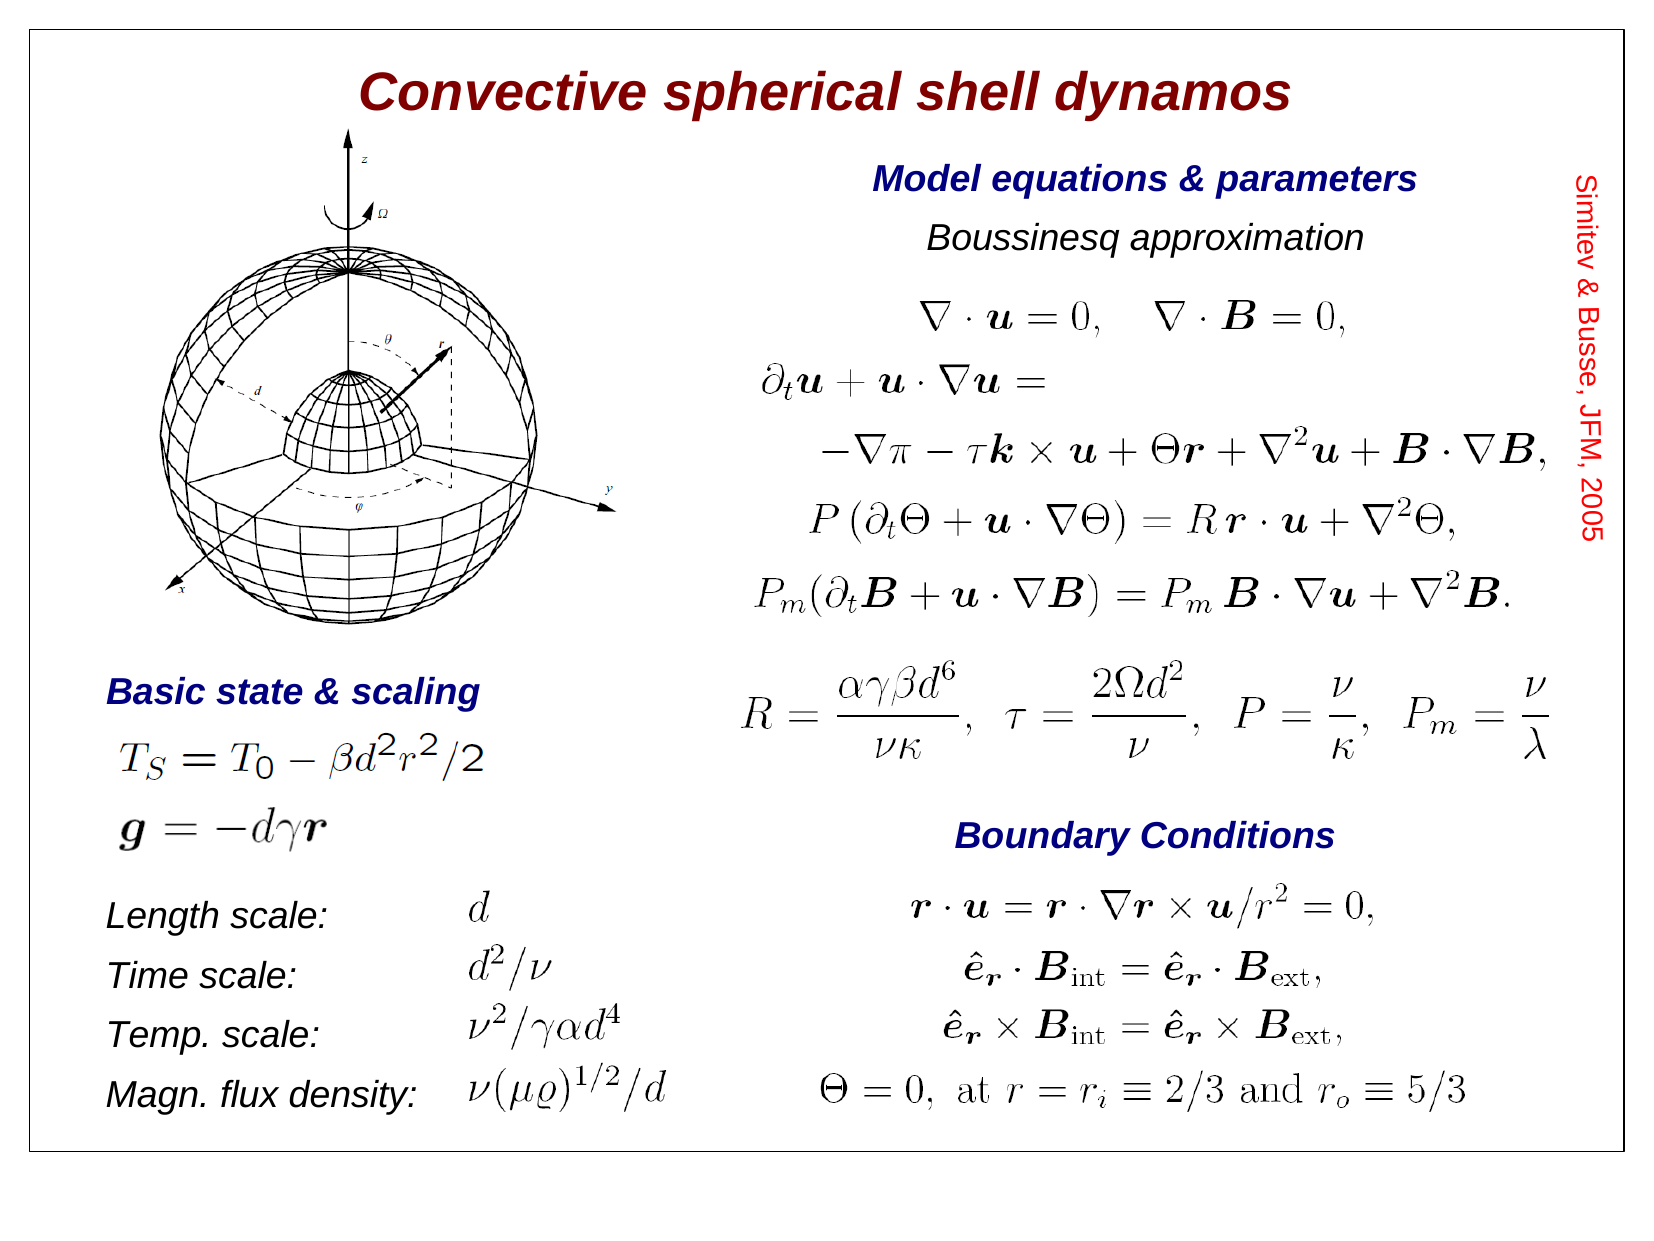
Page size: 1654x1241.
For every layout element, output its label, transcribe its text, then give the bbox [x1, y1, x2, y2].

picture [733, 283, 1558, 626]
text_box Simitev & Busse, JFM, 2005 [1563, 159, 1619, 560]
text_box Convective spherical shell dynamos [343, 50, 1310, 127]
picture [105, 726, 506, 792]
picture [452, 881, 680, 1118]
picture [718, 652, 1573, 772]
picture [105, 801, 337, 861]
text_box Model equations & parameters [857, 147, 1434, 205]
text_box Boundary Conditions [939, 805, 1352, 863]
picture [808, 874, 1483, 1118]
picture [140, 121, 626, 629]
text_box Length scale: Time scale: Temp. scale: Magn. flux density: [90, 885, 433, 1122]
text_box Basic state & scaling [91, 661, 499, 719]
text_box Boussinesq approximation [911, 206, 1380, 264]
